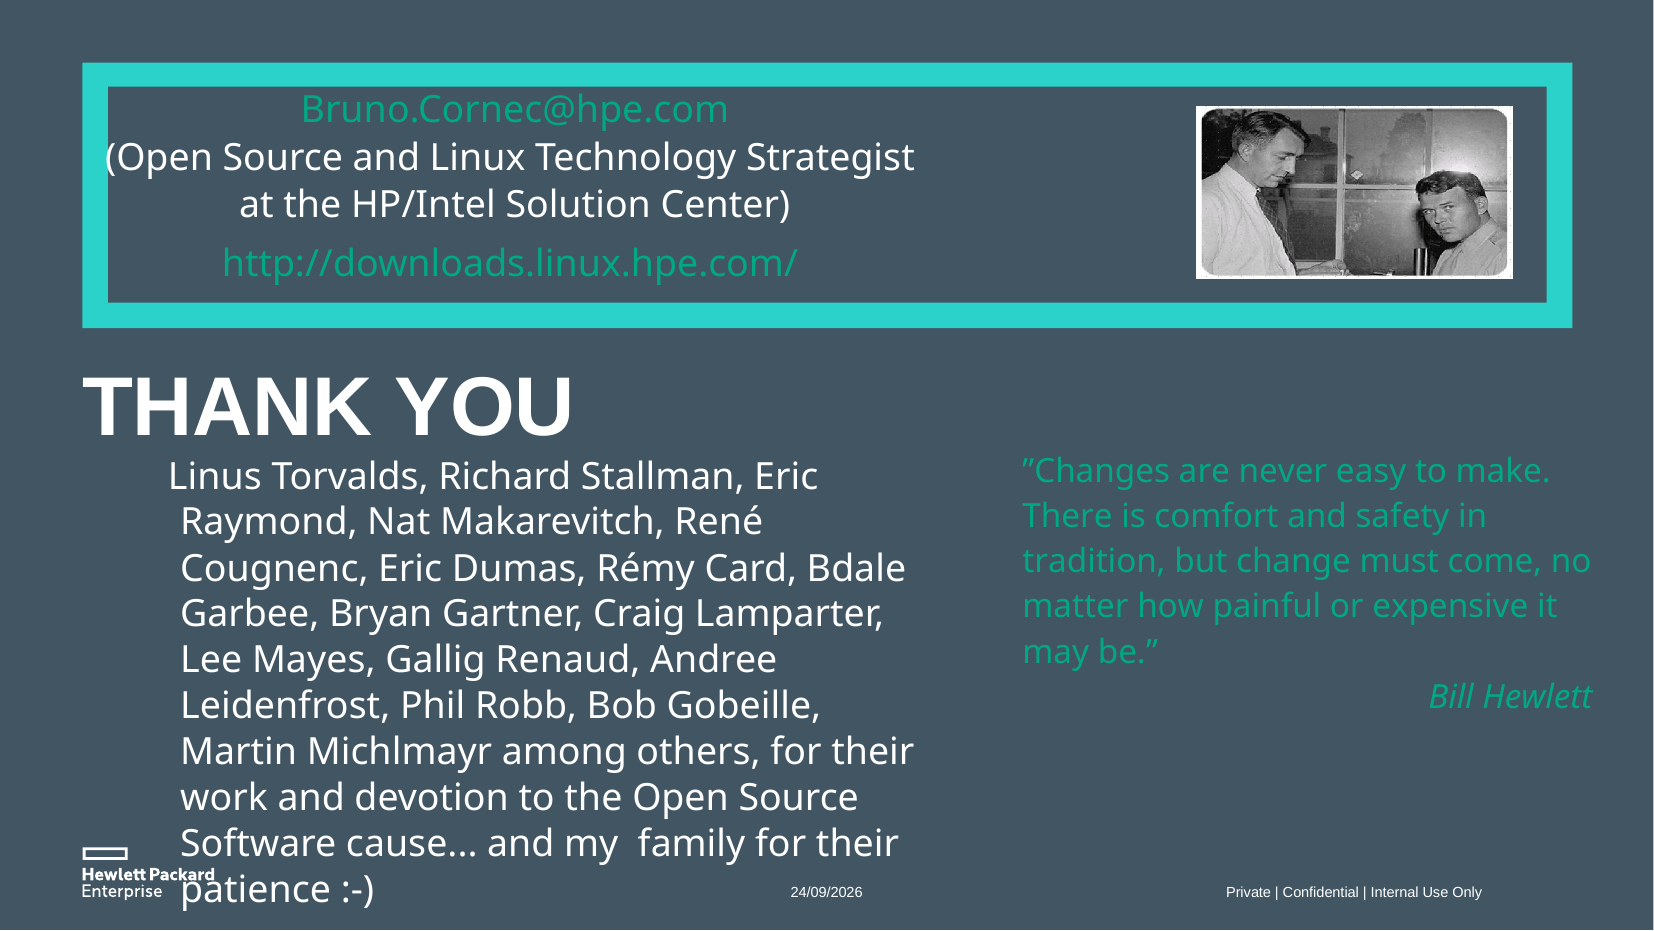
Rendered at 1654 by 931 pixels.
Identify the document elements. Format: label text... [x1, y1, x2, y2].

picture [1196, 106, 1513, 279]
title THANK YOU [82, 351, 1199, 430]
list Bruno.Cornec@hpe.com (Open Source and Linux Technology Strategist at the HP/Intel Solution Center) http://downloads.linux.hpe.com/ Linus Torvalds, Richard Stallman, Eric Raymond, Nat Makarevitch, René Cougnenc, Eric Dumas, Rémy Card, Bdale Garbee, Bryan Gartner, Craig Lamparter, Lee Mayes, Gallig Renaud, Andree Leidenfrost, Phil Robb, Bob Gobeille, Martin Michlmayr among others, for their work and devotion to the Open Source Software cause... and my family for their patience :-) [97, 98, 933, 351]
text_box ”Changes are never easy to make. There is comfort and safety in tradition, but change must come, no matter how painful or expensive it may be.” Bill Hewlett [1022, 446, 1634, 678]
list Bruno.Cornec@hpe.com (Open Source and Linux Technology Strategist at the HP/Intel Solution Center) http://downloads.linux.hpe.com/ Linus Torvalds, Richard Stallman, Eric Raymond, Nat Makarevitch, René Cougnenc, Eric Dumas, Rémy Card, Bdale Garbee, Bryan Gartner, Craig Lamparter, Lee Mayes, Gallig Renaud, Andree Leidenfrost, Phil Robb, Bob Gobeille, Martin Michlmayr among others, for their work and devotion to the Open Source Software cause... and my family for their patience :-) [97, 430, 933, 864]
